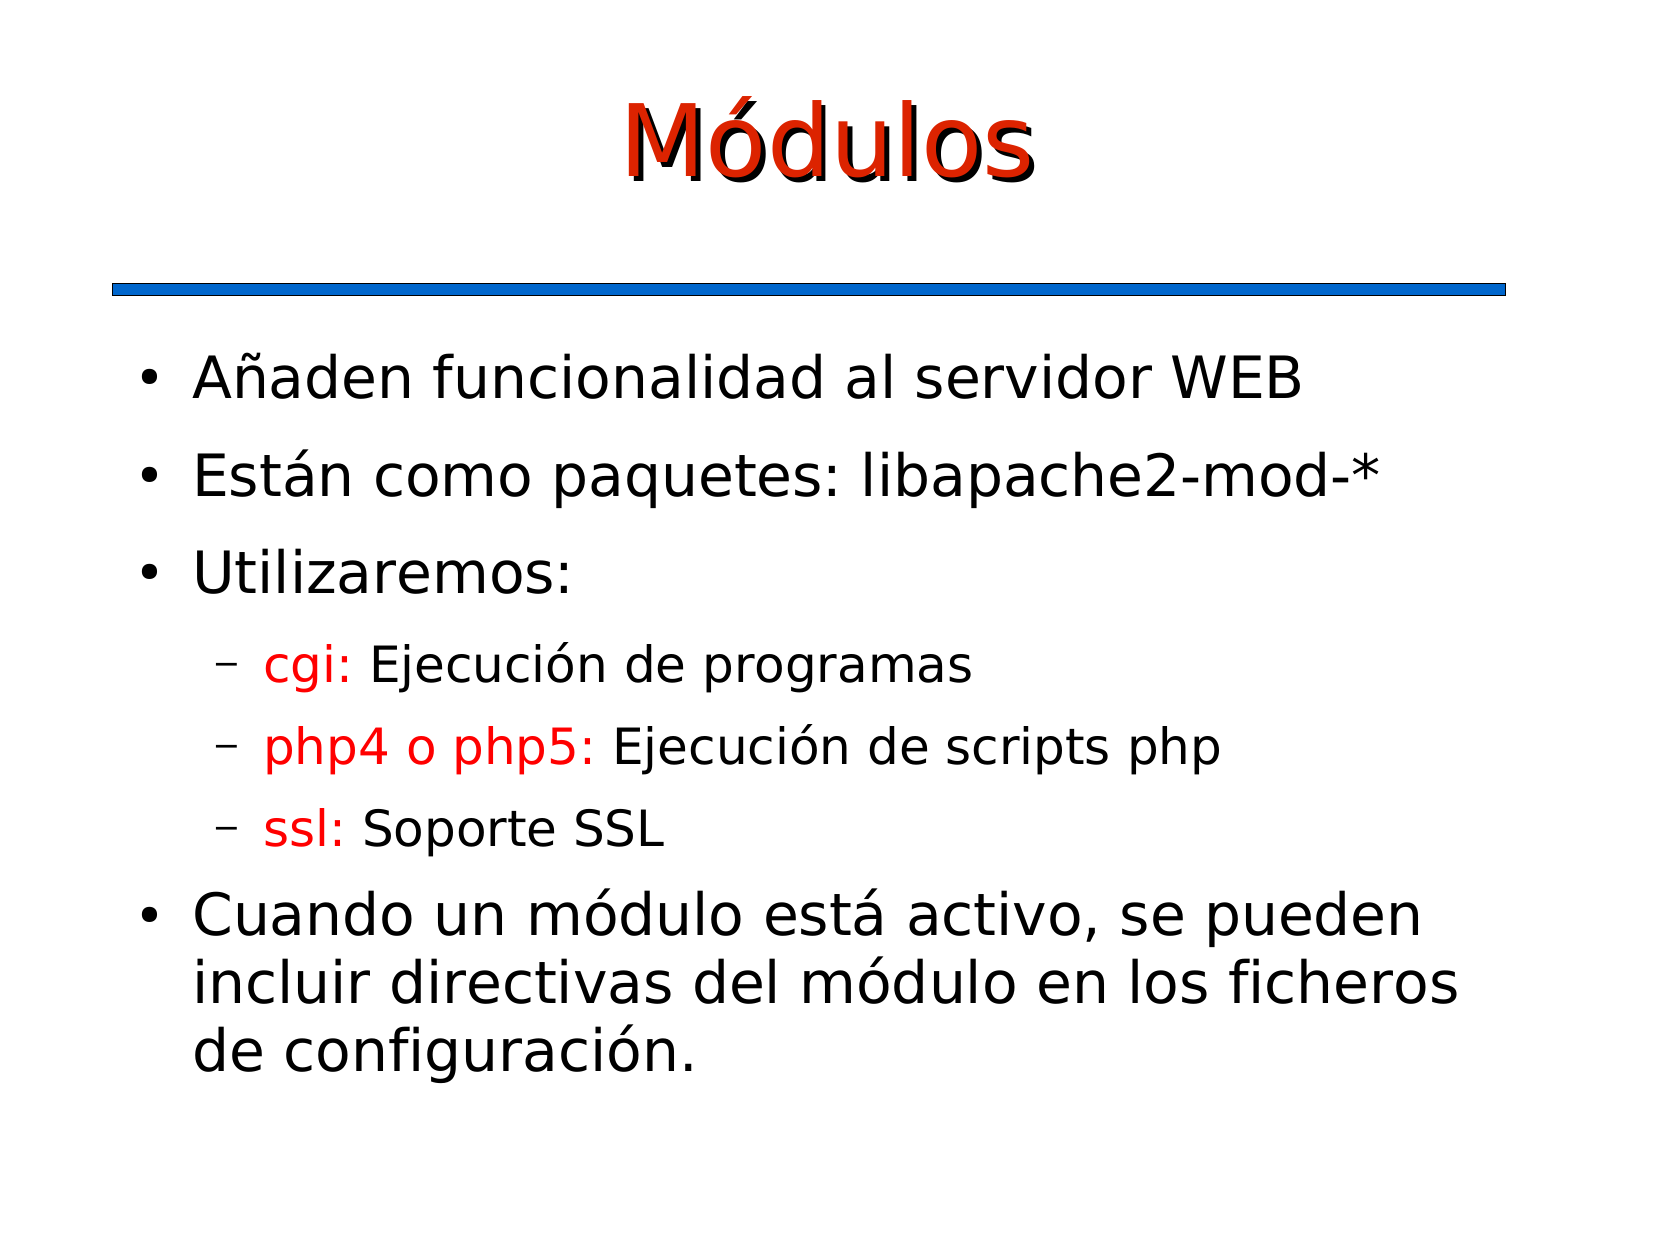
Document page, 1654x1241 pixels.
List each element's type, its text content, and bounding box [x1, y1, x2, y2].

list Añaden funcionalidad al servidor WEB Están como paquetes: libapache2-mod-* Utilizaremos: cgi: Ejecución de programas php4 o php5: Ejecución de scripts php ssl: Soporte SSL Cuando un módulo está activo, se pueden incluir directivas del módulo en los ficheros de configuración. [121, 344, 1534, 1127]
title Módulos [121, 37, 1534, 246]
